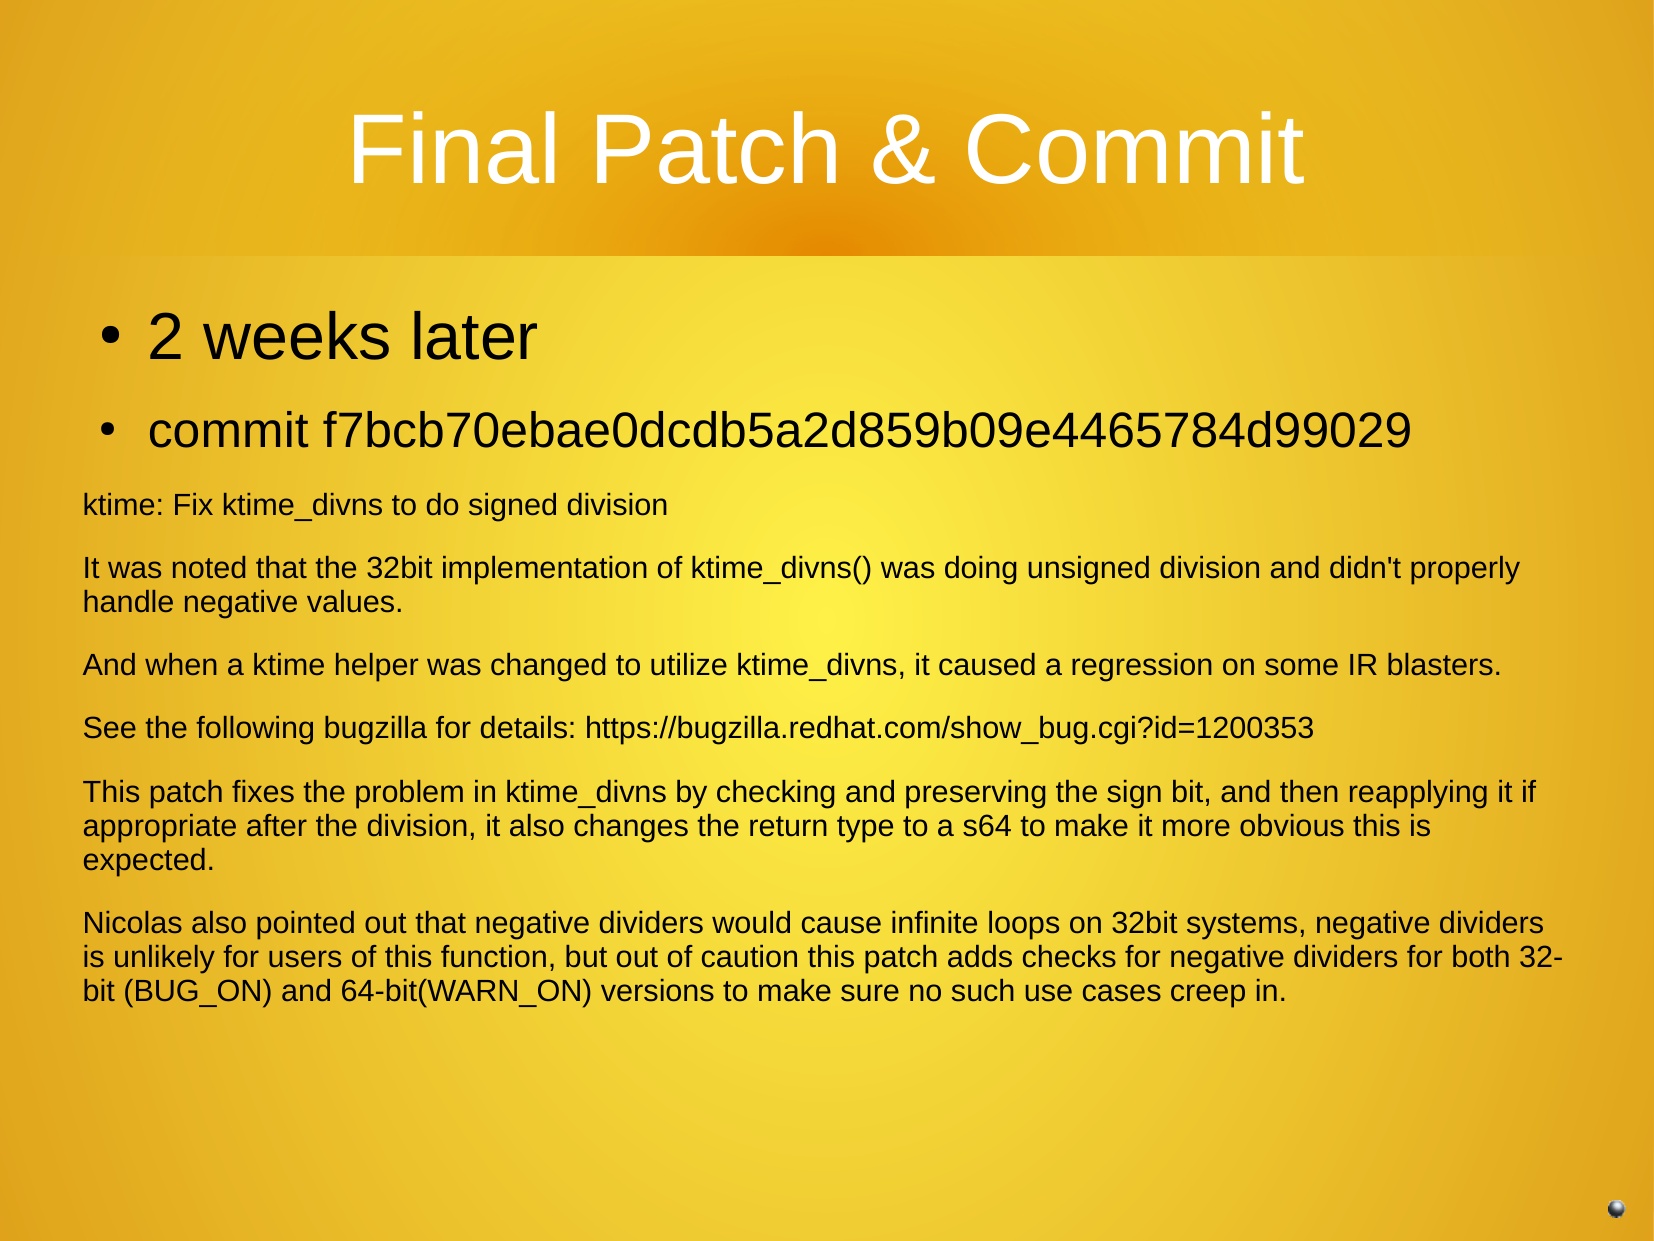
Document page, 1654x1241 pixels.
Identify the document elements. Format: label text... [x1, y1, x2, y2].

title Final Patch & Commit [82, 47, 1571, 252]
picture [1608, 1200, 1626, 1218]
list 2 weeks later commit f7bcb70ebae0dcdb5a2d859b09e4465784d99029 ktime: Fix ktime_divns to do signed division It was noted that the 32bit implementation of ktime_divns() was doing unsigned division and didn't properly handle negative values. And when a ktime helper was changed to utilize ktime_divns, it caused a regression on some IR blasters. See the following bugzilla for details: https://bugzilla.redhat.com/show_bug.cgi?id=1200353 This patch fixes the problem in ktime_divns by checking and preserving the sign bit, and then reapplying it if appropriate after the division, it also changes the return type to a s64 to make it more obvious this is expected. Nicolas also pointed out that negative dividers would cause infinite loops on 32bit systems, negative dividers is unlikely for users of this function, but out of caution this patch adds checks for negative dividers for both 32-bit (BUG_ON) and 64-bit(WARN_ON) versions to make sure no such use cases creep in. [82, 299, 1571, 1019]
